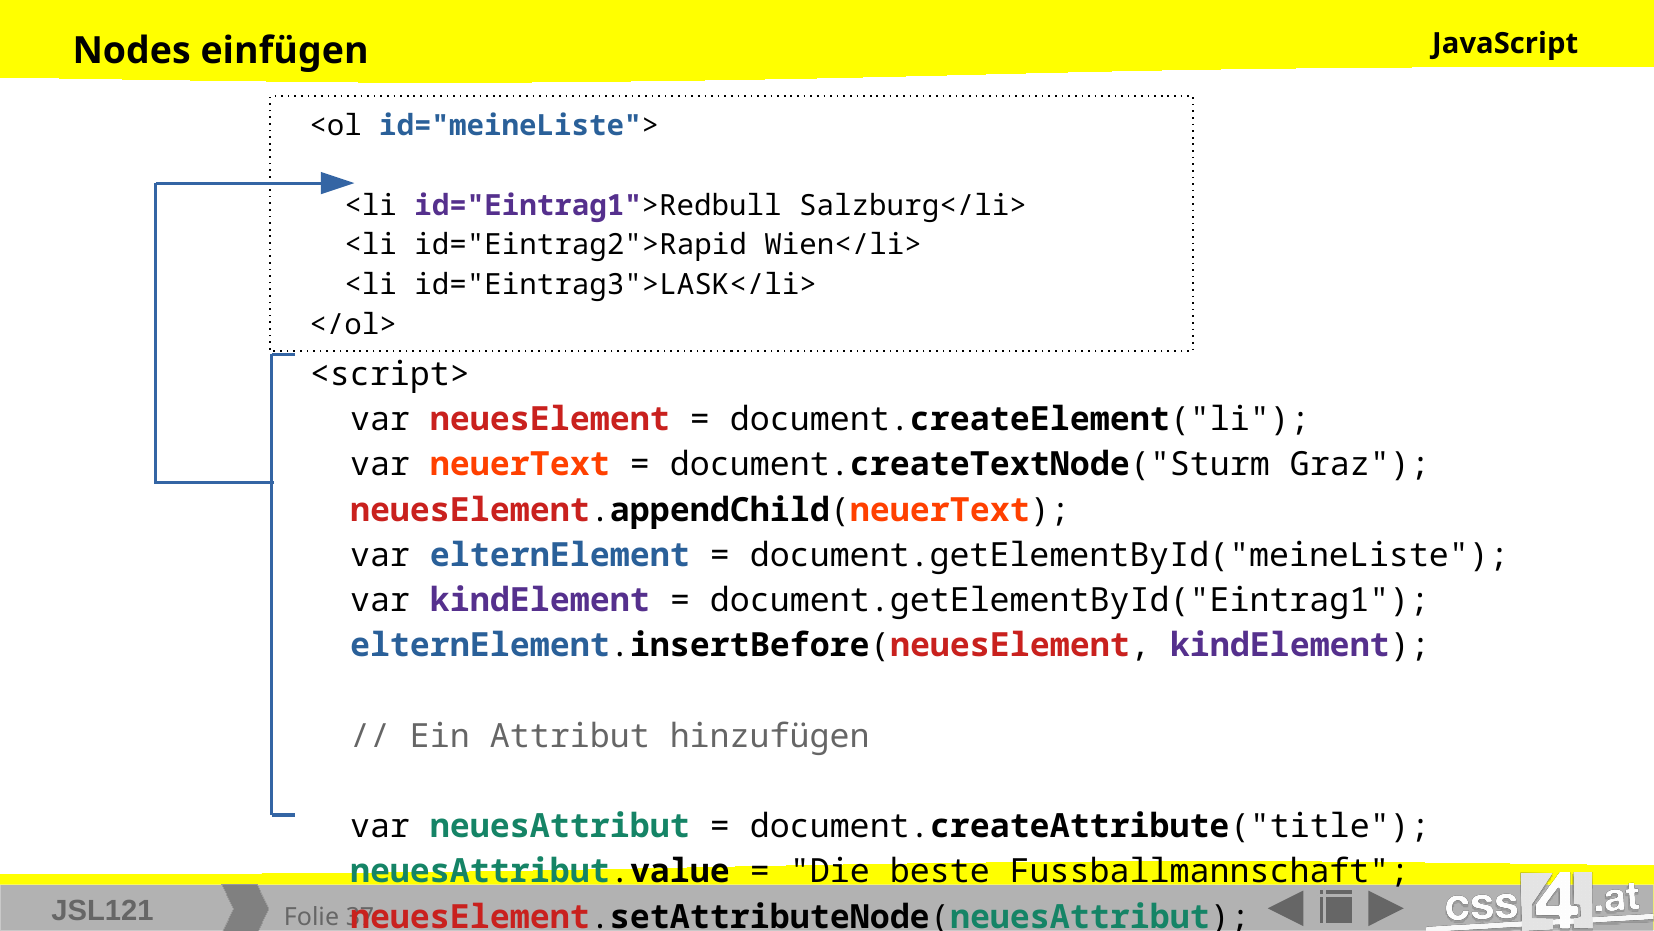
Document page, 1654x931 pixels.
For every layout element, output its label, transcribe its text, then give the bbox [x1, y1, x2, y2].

text_box [637, 868, 643, 876]
text_box <script> var neuesElement = document.createElement("li"); var neuerText = document.createTextNode("Sturm Graz"); neuesElement.appendChild(neuerText); var elternElement = document.getElementById("meineListe"); var kindElement = document.getElementById("Eintrag1"); elternElement.insertBefore(neuesElement, kindElement); // Ein Attribut hinzufügen var neuesAttribut = document.createAttribute("title"); neuesAttribut.value = "Die beste Fussballmannschaft"; neuesElement.setAttributeNode(neuesAttribut); </script> [295, 342, 1590, 823]
text_box [576, 870, 582, 878]
text_box [0, 861, 1654, 931]
text_box [0, 0, 1654, 83]
text_box [1095, 866, 1104, 880]
text_box [814, 865, 824, 879]
text_box [696, 867, 702, 878]
text_box <ol id="meineListe"> <li id="Eintrag1">Redbull Salzburg</li> <li id="Eintrag2">Rapid Wien</li> <li id="Eintrag3">LASK</li> </ol> [270, 115, 1193, 332]
text_box Nodes einfügen [57, 16, 469, 69]
picture [1426, 872, 1654, 931]
text_box [854, 866, 864, 871]
text_box [556, 870, 563, 878]
text_box JavaScript [1417, 15, 1607, 60]
text_box [895, 866, 904, 880]
text_box JSL121 [36, 886, 209, 931]
text_box Folie <Foliennummer> [269, 891, 542, 931]
